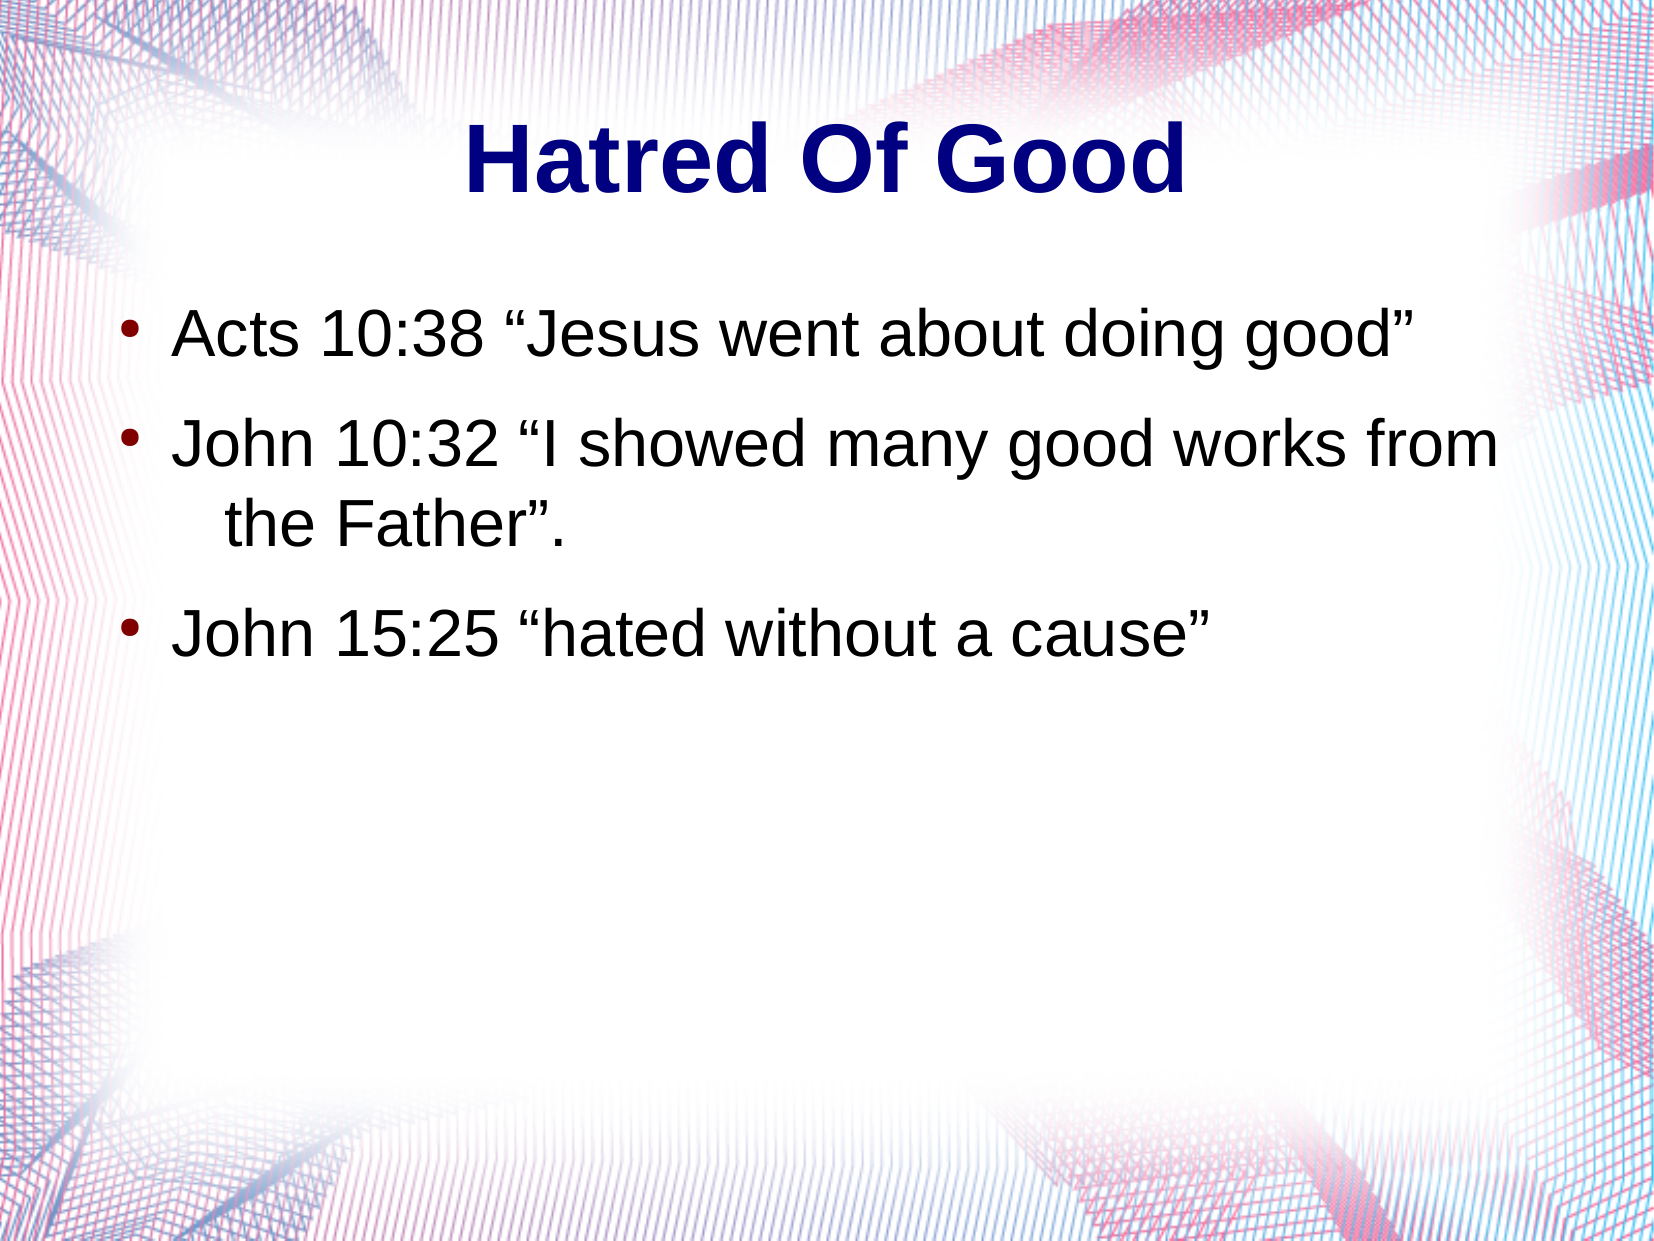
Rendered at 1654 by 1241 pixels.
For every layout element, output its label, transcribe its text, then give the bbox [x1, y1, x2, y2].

list Acts 10:38 “Jesus went about doing good” John 10:32 “I showed many good works from the Father”. John 15:25 “hated without a cause” [82, 290, 1571, 1109]
title Hatred Of Good [82, 49, 1571, 257]
